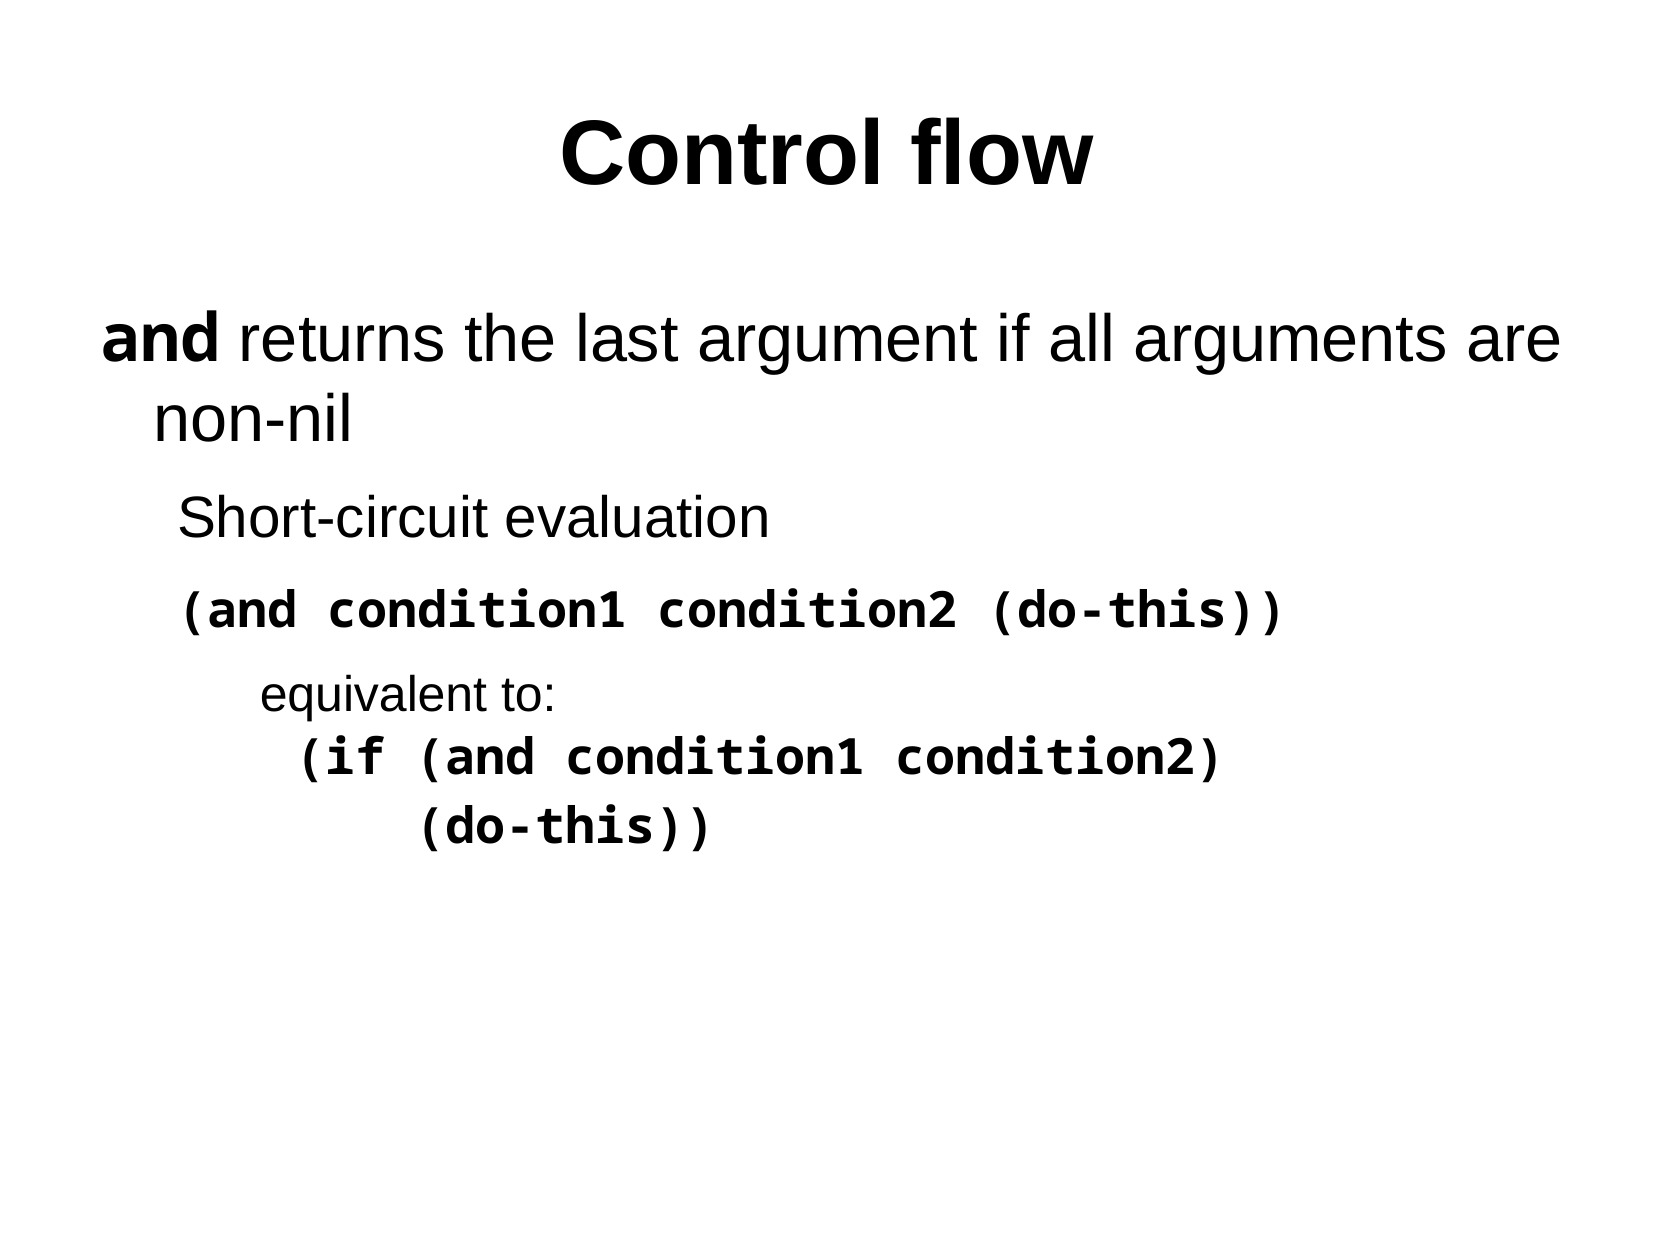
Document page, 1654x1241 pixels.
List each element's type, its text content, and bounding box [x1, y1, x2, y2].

title Control flow [82, 56, 1571, 250]
list and returns the last argument if all arguments are non-nil Short-circuit evaluation (and condition1 condition2 (do-this)) equivalent to: (if (and condition1 condition2) (do-this)) [82, 290, 1571, 1094]
